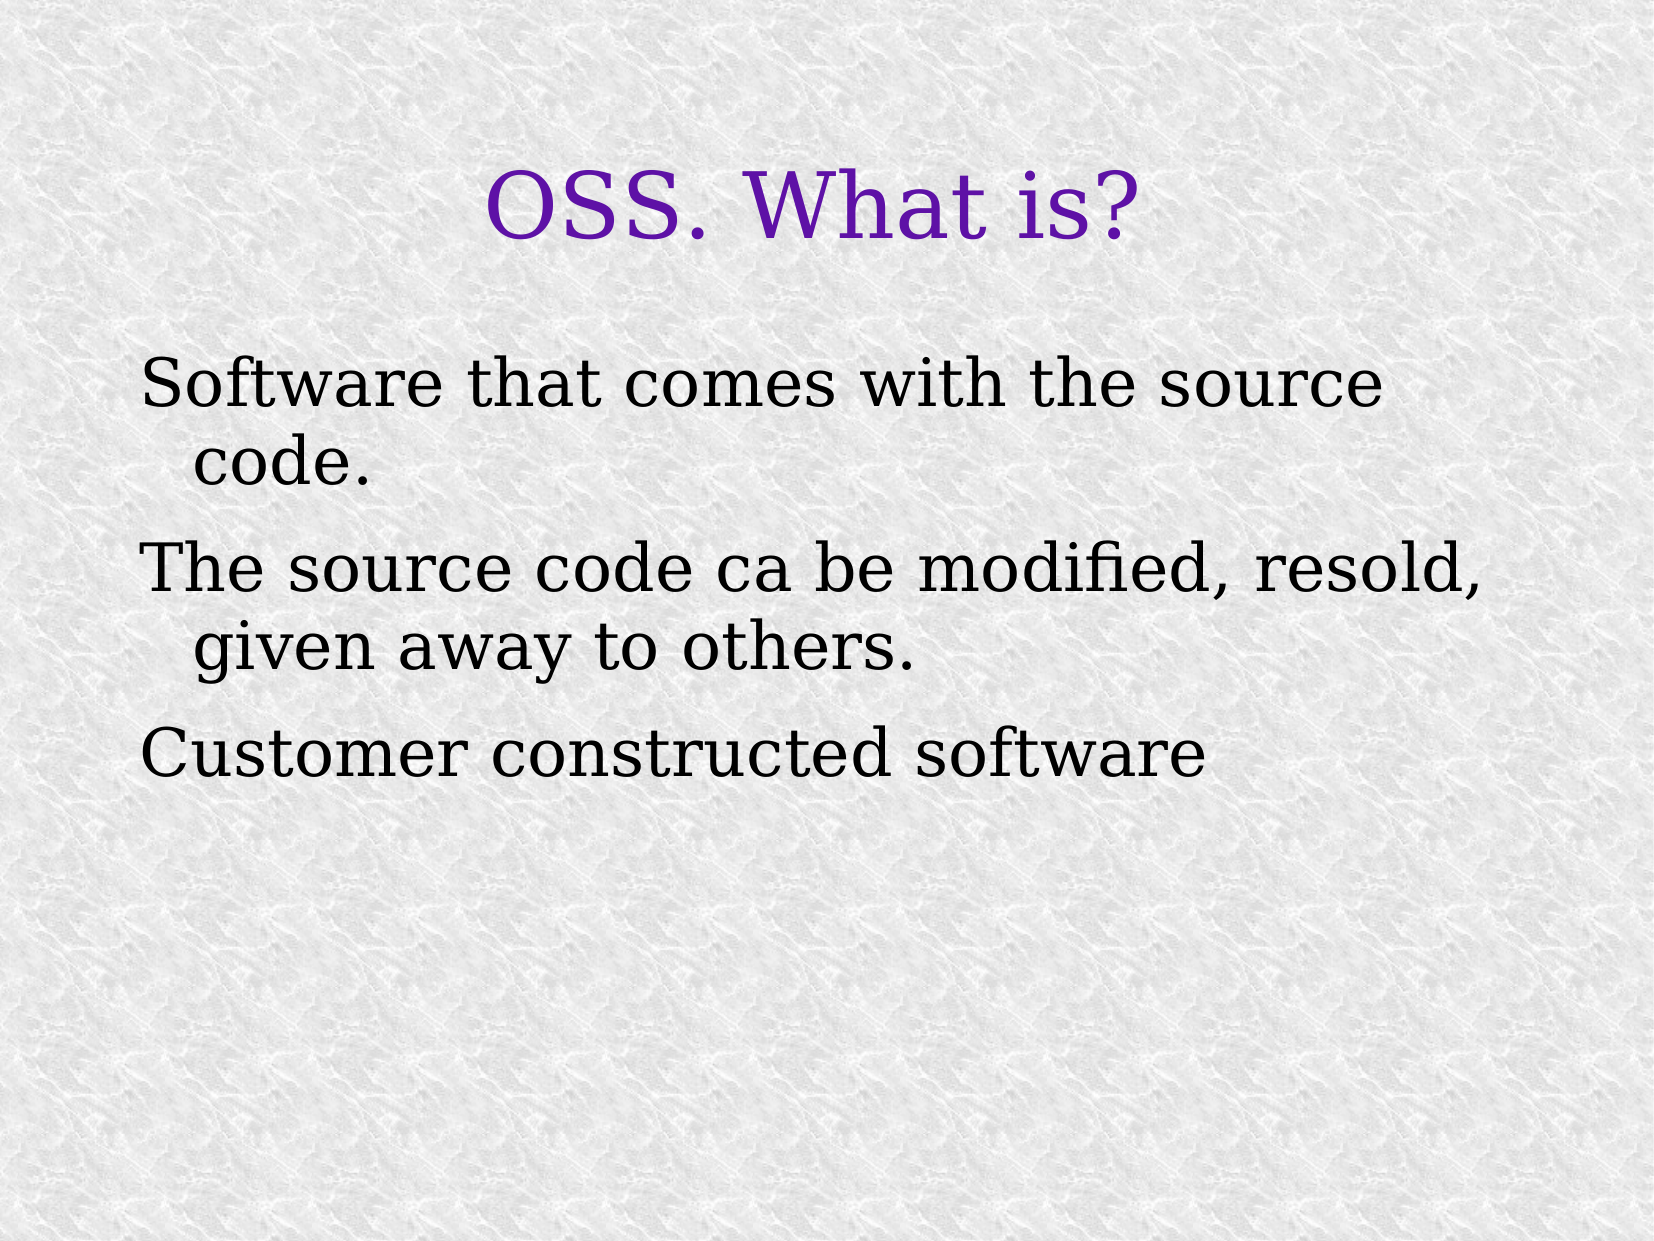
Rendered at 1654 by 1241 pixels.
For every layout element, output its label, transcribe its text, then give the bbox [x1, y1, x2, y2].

list Software that comes with the source code. The source code ca be modified, resold, given away to others. Customer constructed software [121, 344, 1534, 1127]
picture [0, 0, 1654, 1241]
title OSS. What is? [121, 102, 1534, 311]
